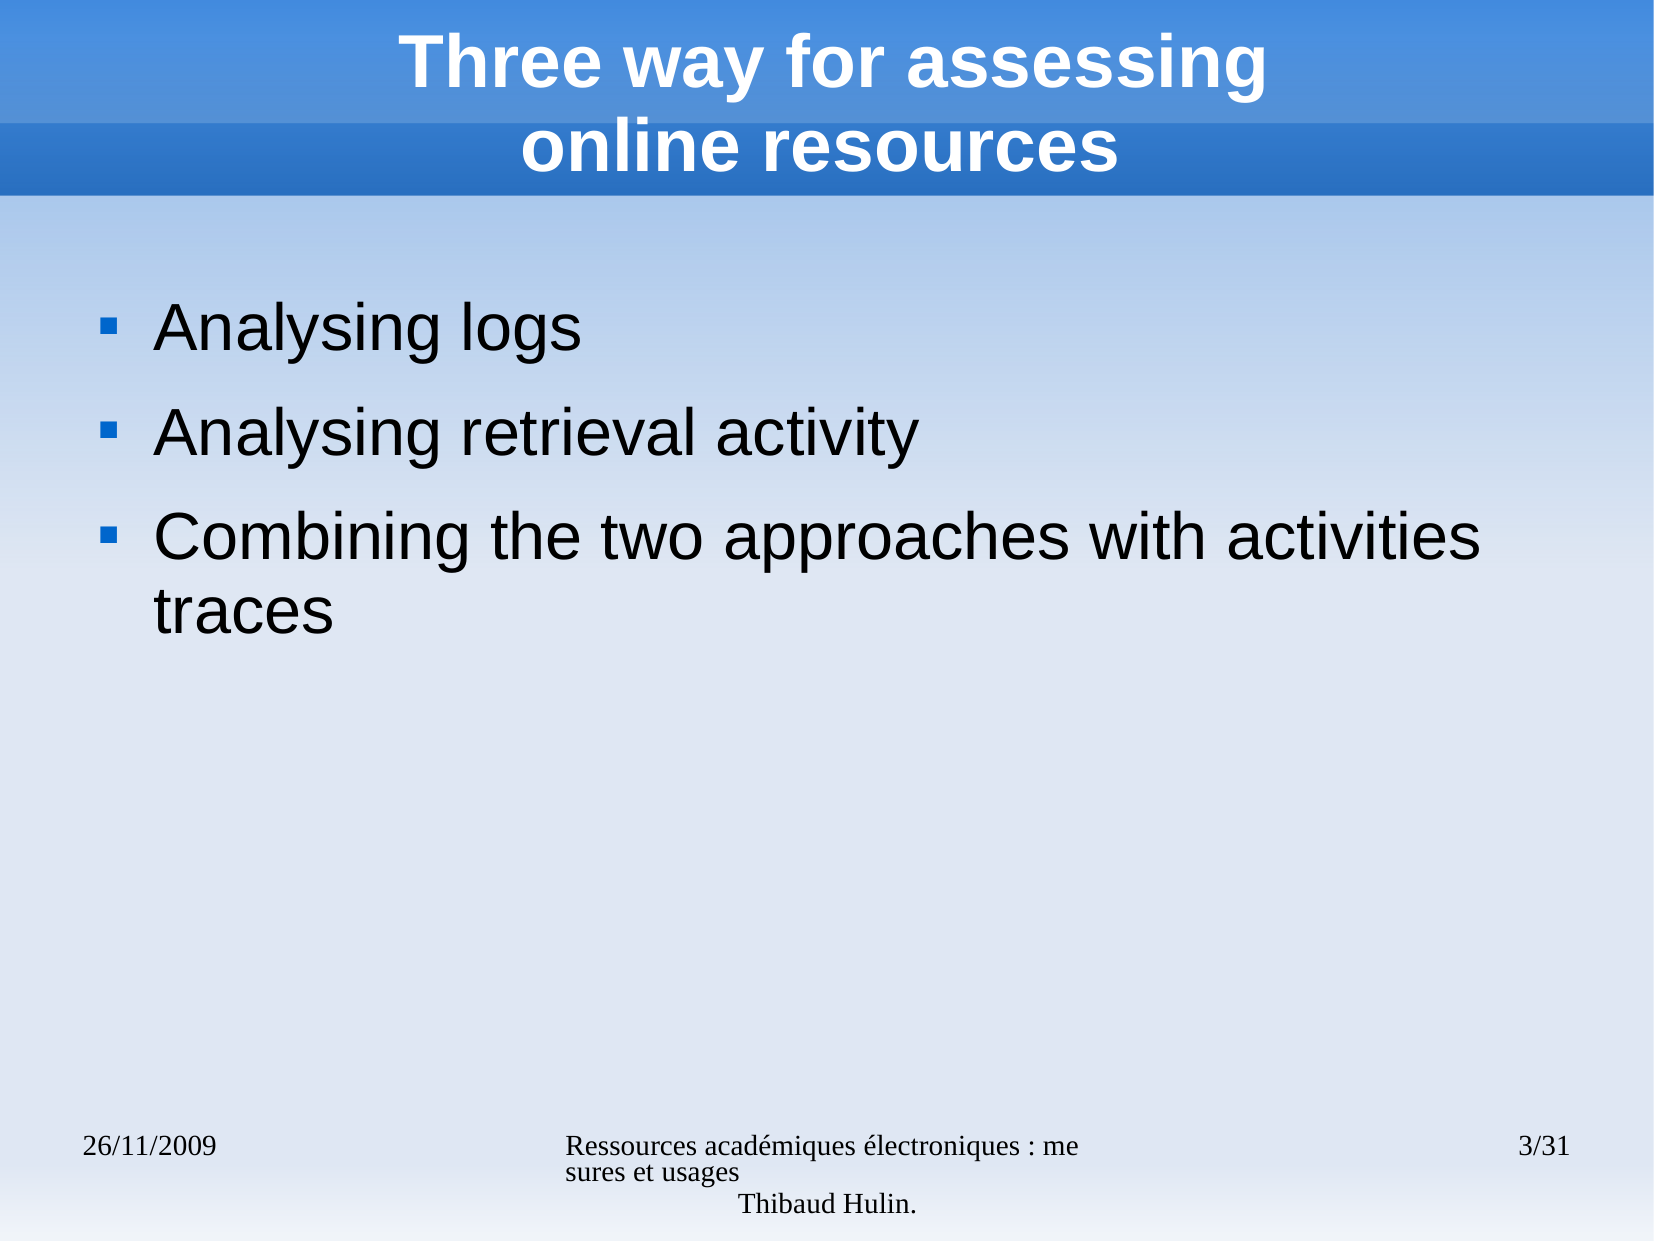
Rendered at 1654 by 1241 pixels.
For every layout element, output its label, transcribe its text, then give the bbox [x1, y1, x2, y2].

title Three way for assessing online resources [76, 0, 1565, 208]
list Analysing logs Analysing retrieval activity Combining the two approaches with activities traces [82, 290, 1571, 1094]
picture [0, 0, 1654, 1241]
